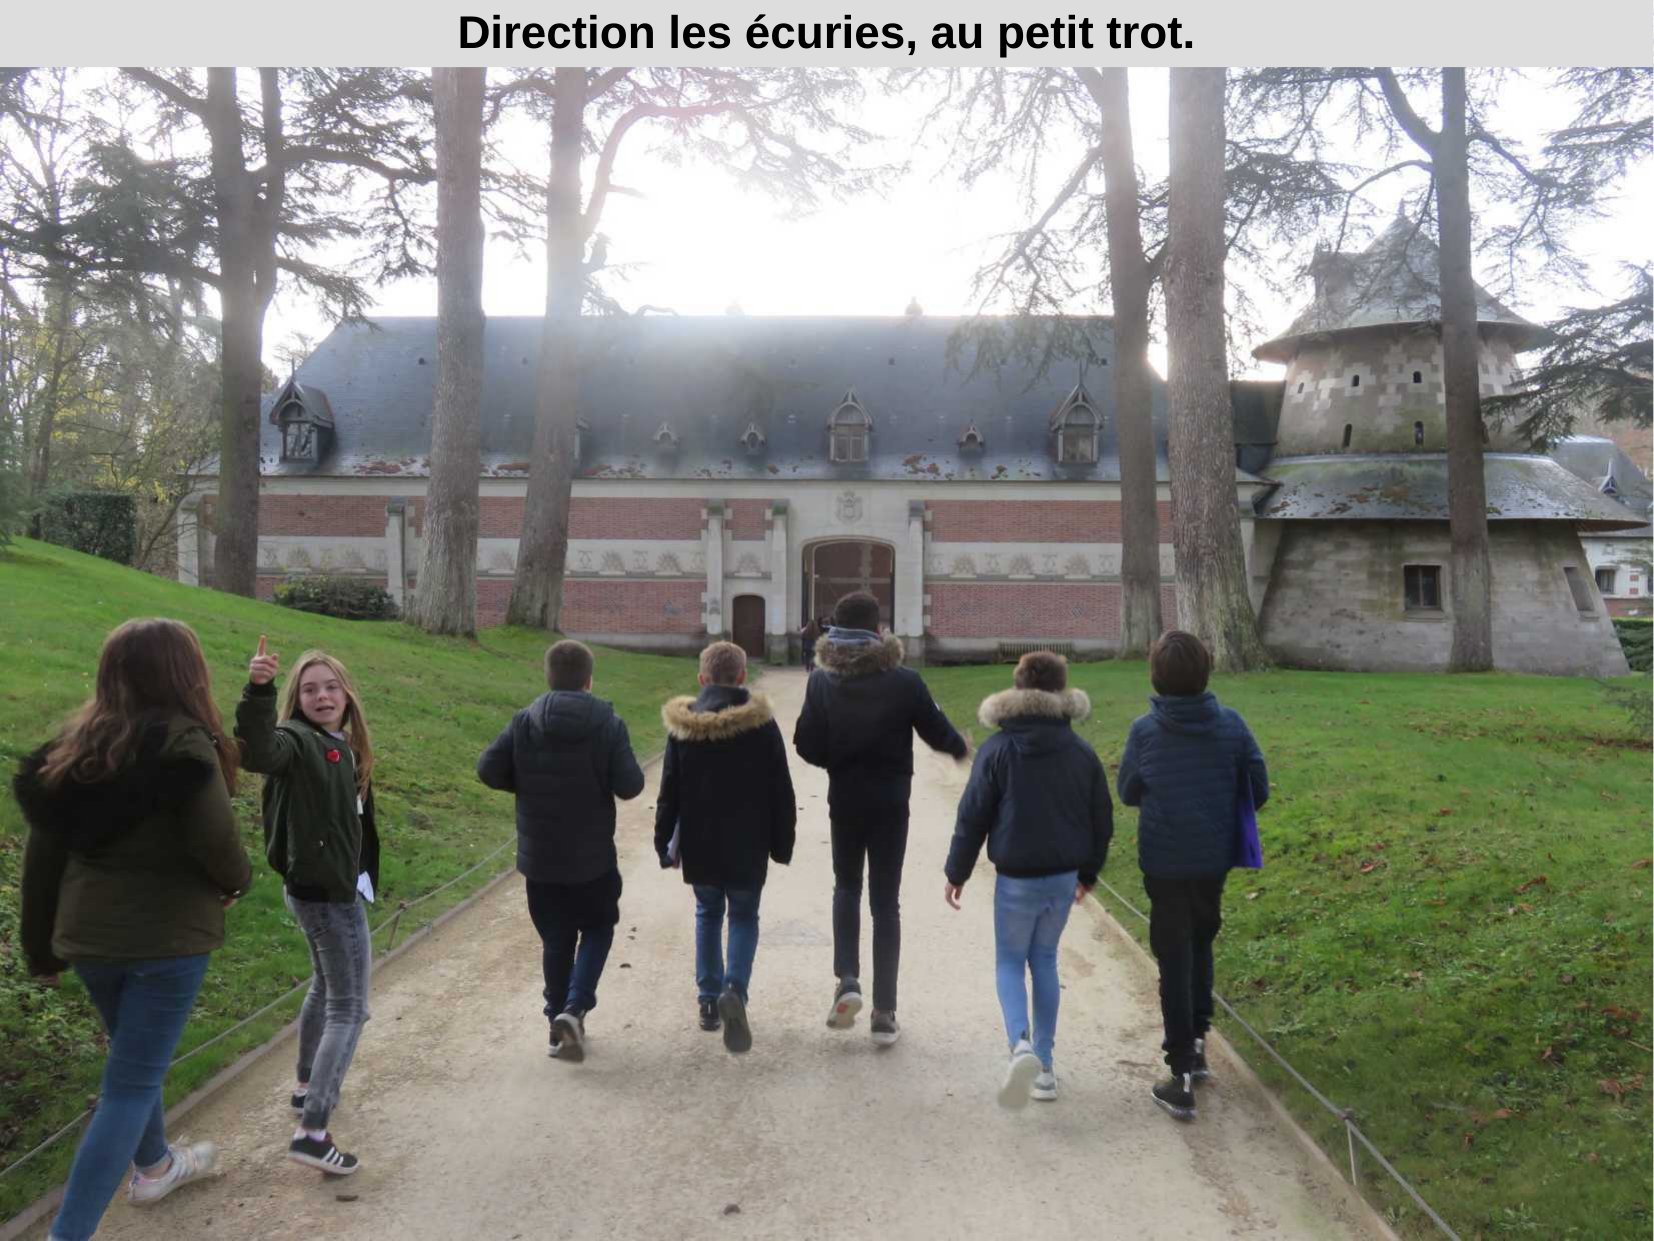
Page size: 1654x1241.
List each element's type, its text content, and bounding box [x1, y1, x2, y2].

text_box Direction les écuries, au petit trot. [0, 0, 1654, 68]
picture [0, 68, 1654, 1241]
